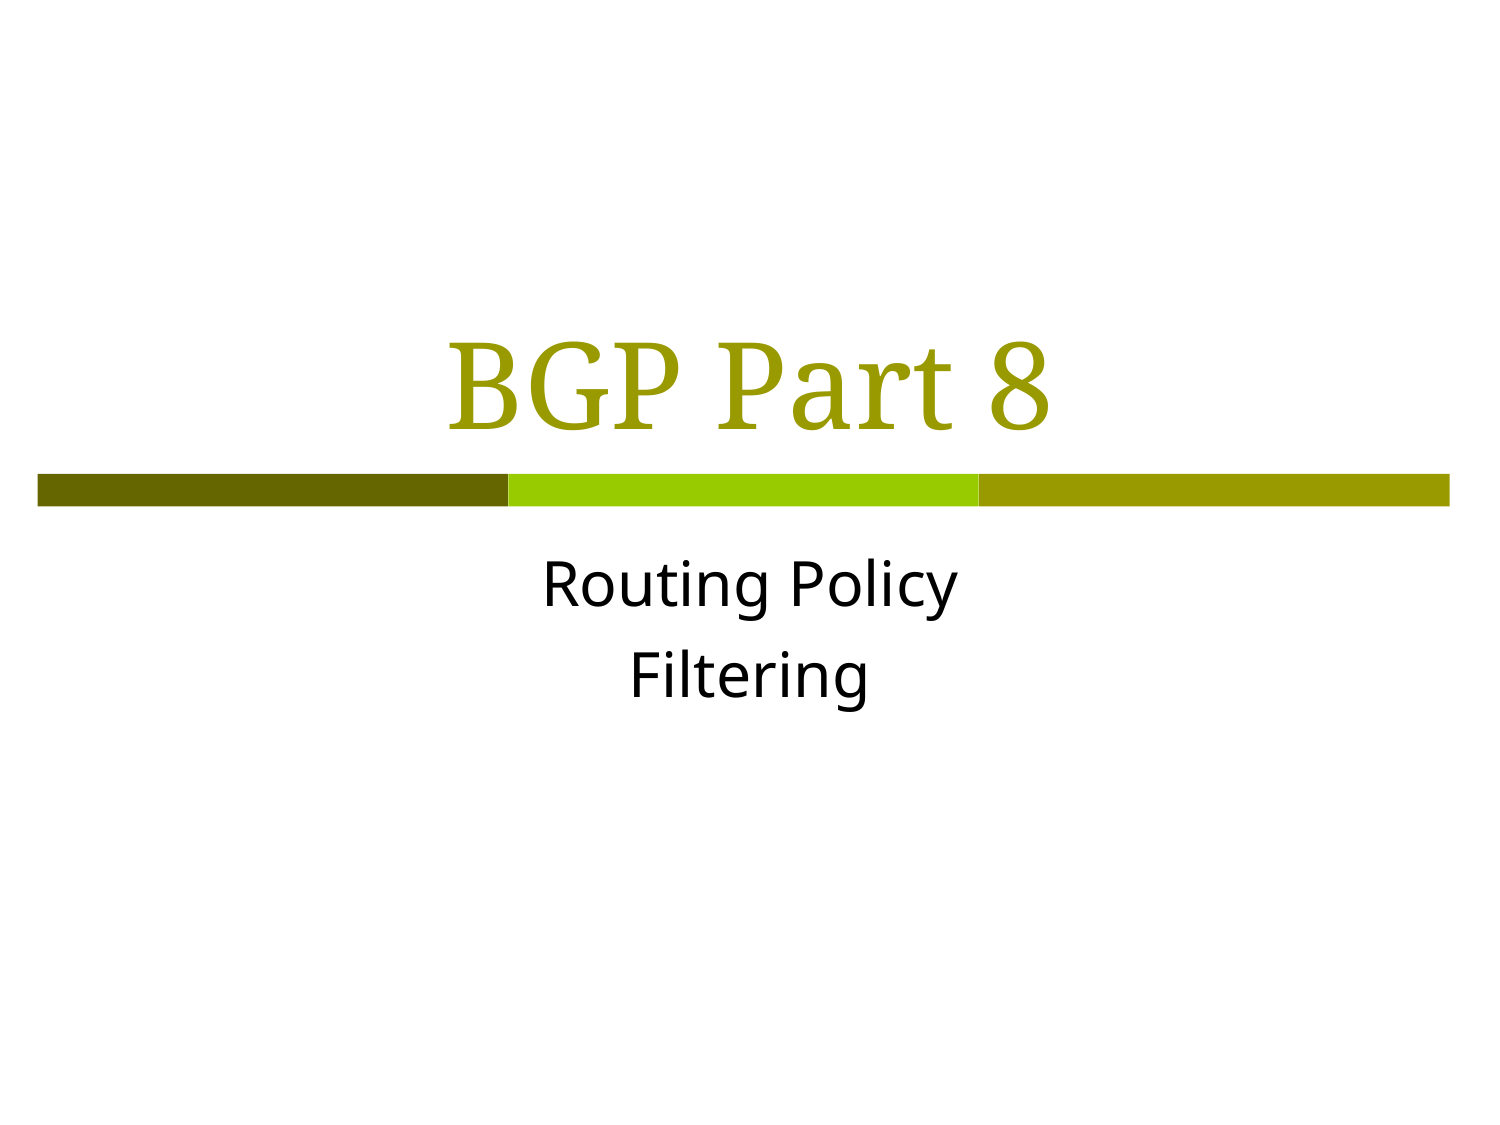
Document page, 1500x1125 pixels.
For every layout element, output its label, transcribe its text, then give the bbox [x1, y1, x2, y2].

subtitle Routing Policy Filtering [225, 536, 1276, 899]
title BGP Part 8 [112, 112, 1388, 462]
